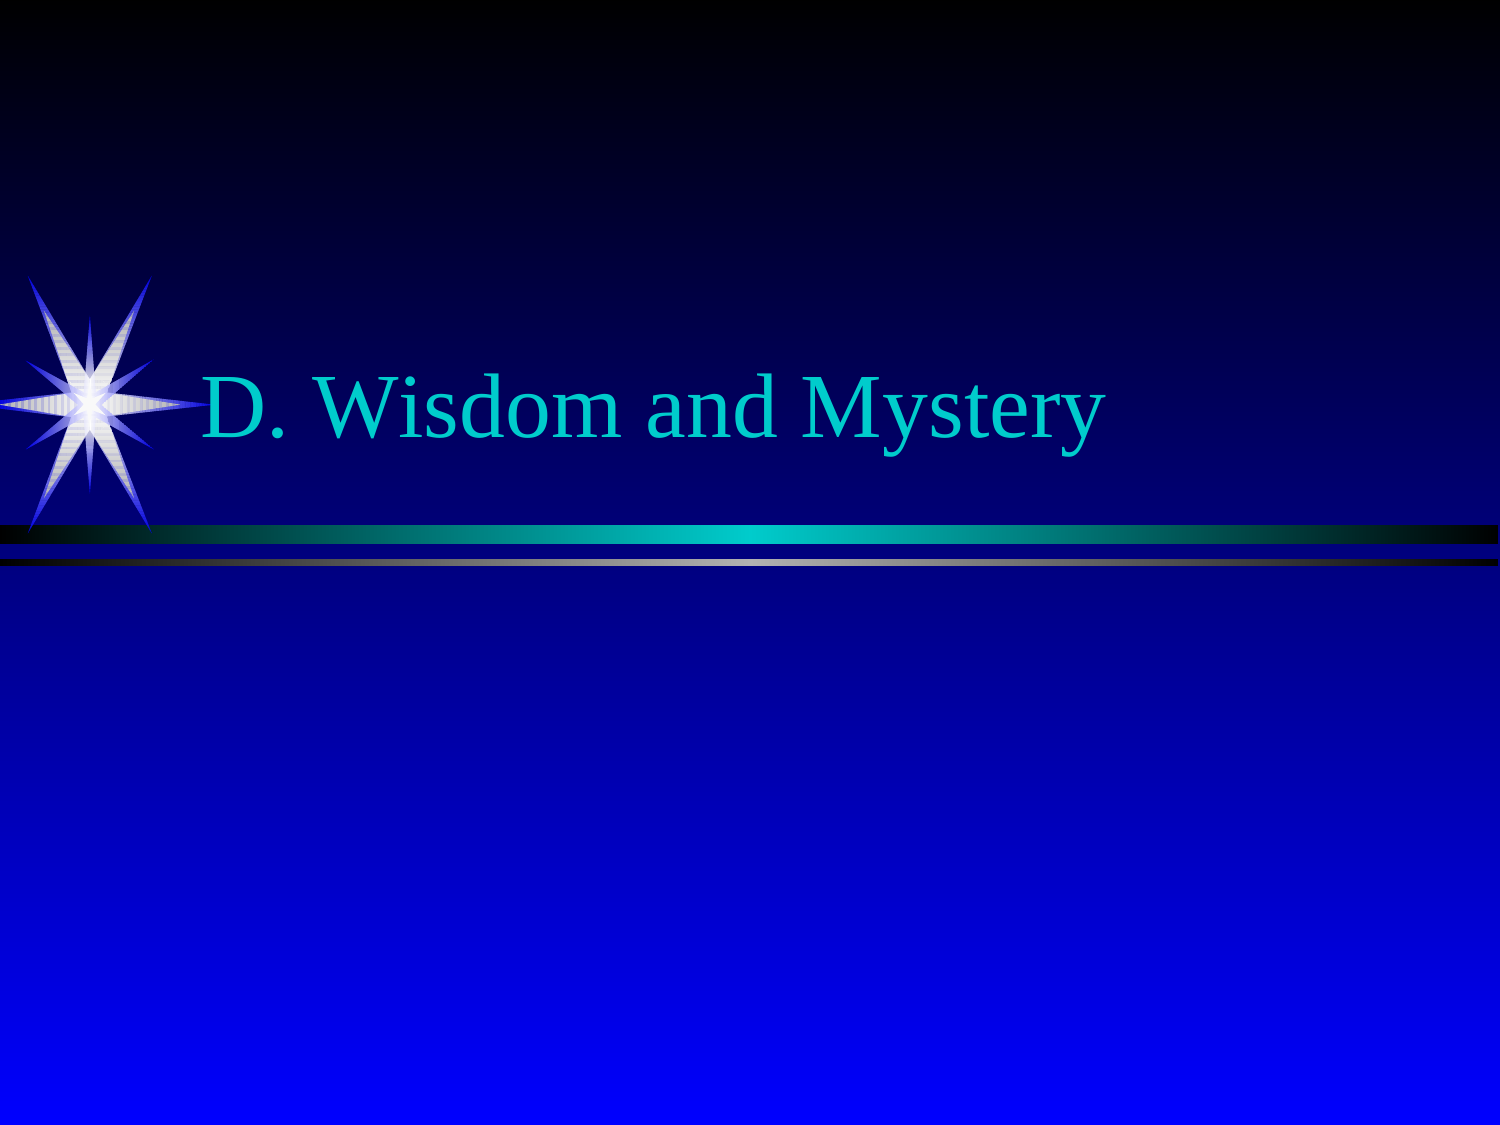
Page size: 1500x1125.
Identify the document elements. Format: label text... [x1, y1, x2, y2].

title D. Wisdom and Mystery [200, 312, 1476, 501]
